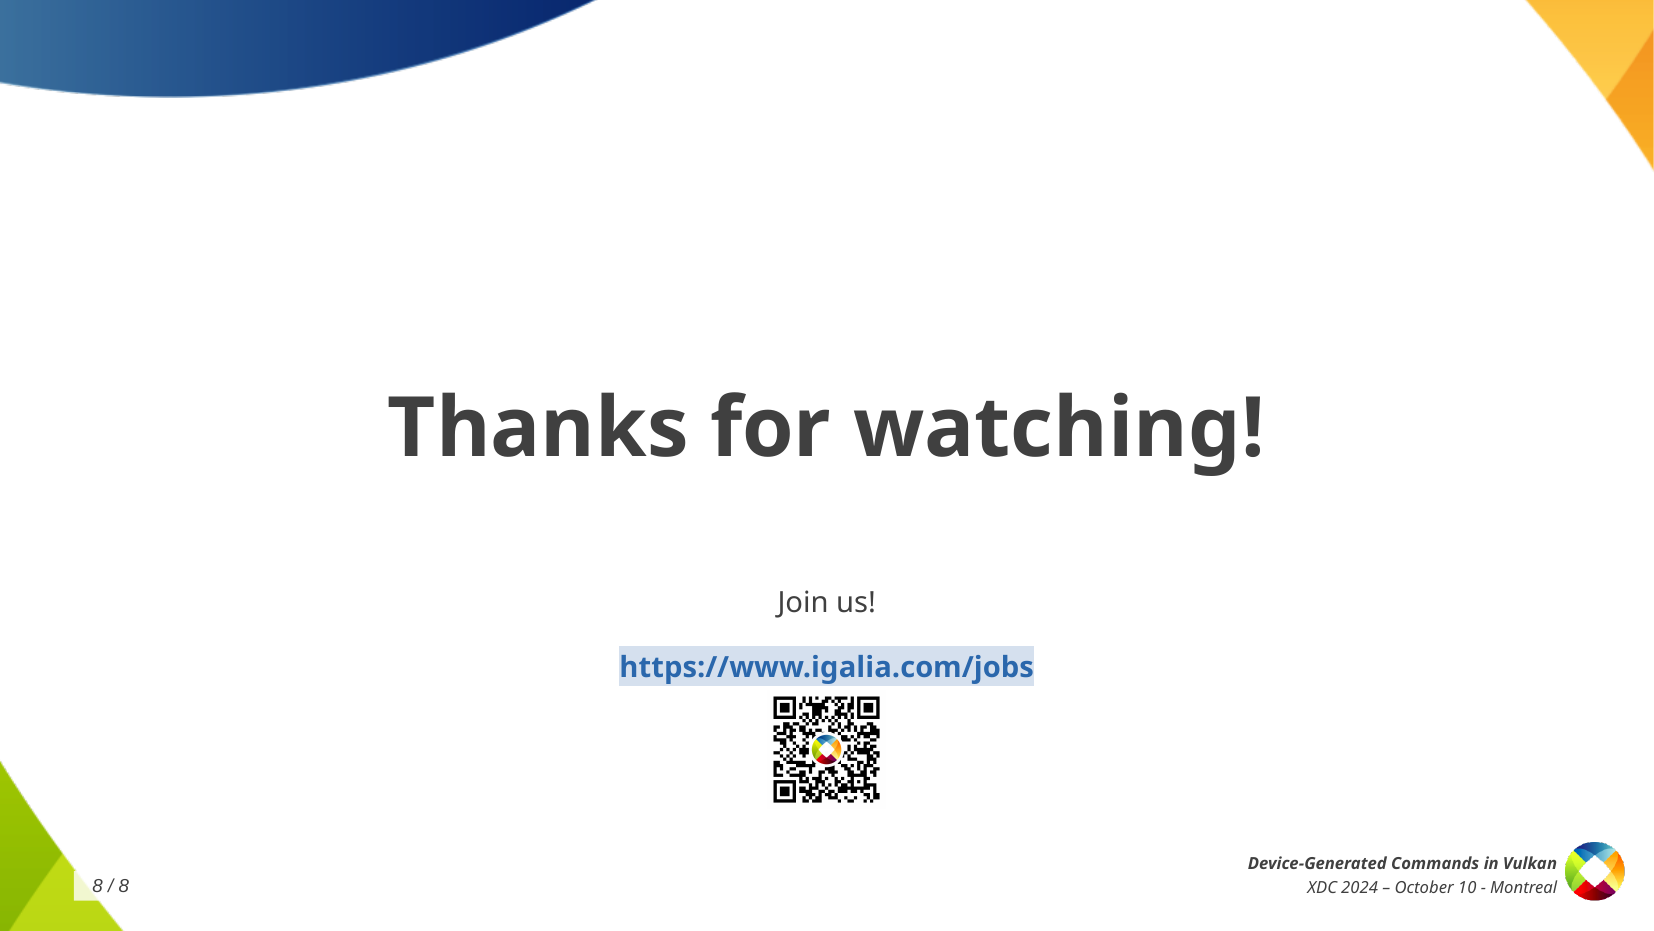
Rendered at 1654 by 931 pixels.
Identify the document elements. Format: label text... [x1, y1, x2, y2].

picture [0, 344, 215, 931]
picture [1517, 0, 1654, 248]
list Join us! https://www.igalia.com/jobs [206, 561, 1447, 789]
picture [0, 0, 827, 98]
picture [1564, 841, 1625, 901]
title Thanks for watching! [206, 346, 1447, 502]
picture [767, 789, 886, 810]
